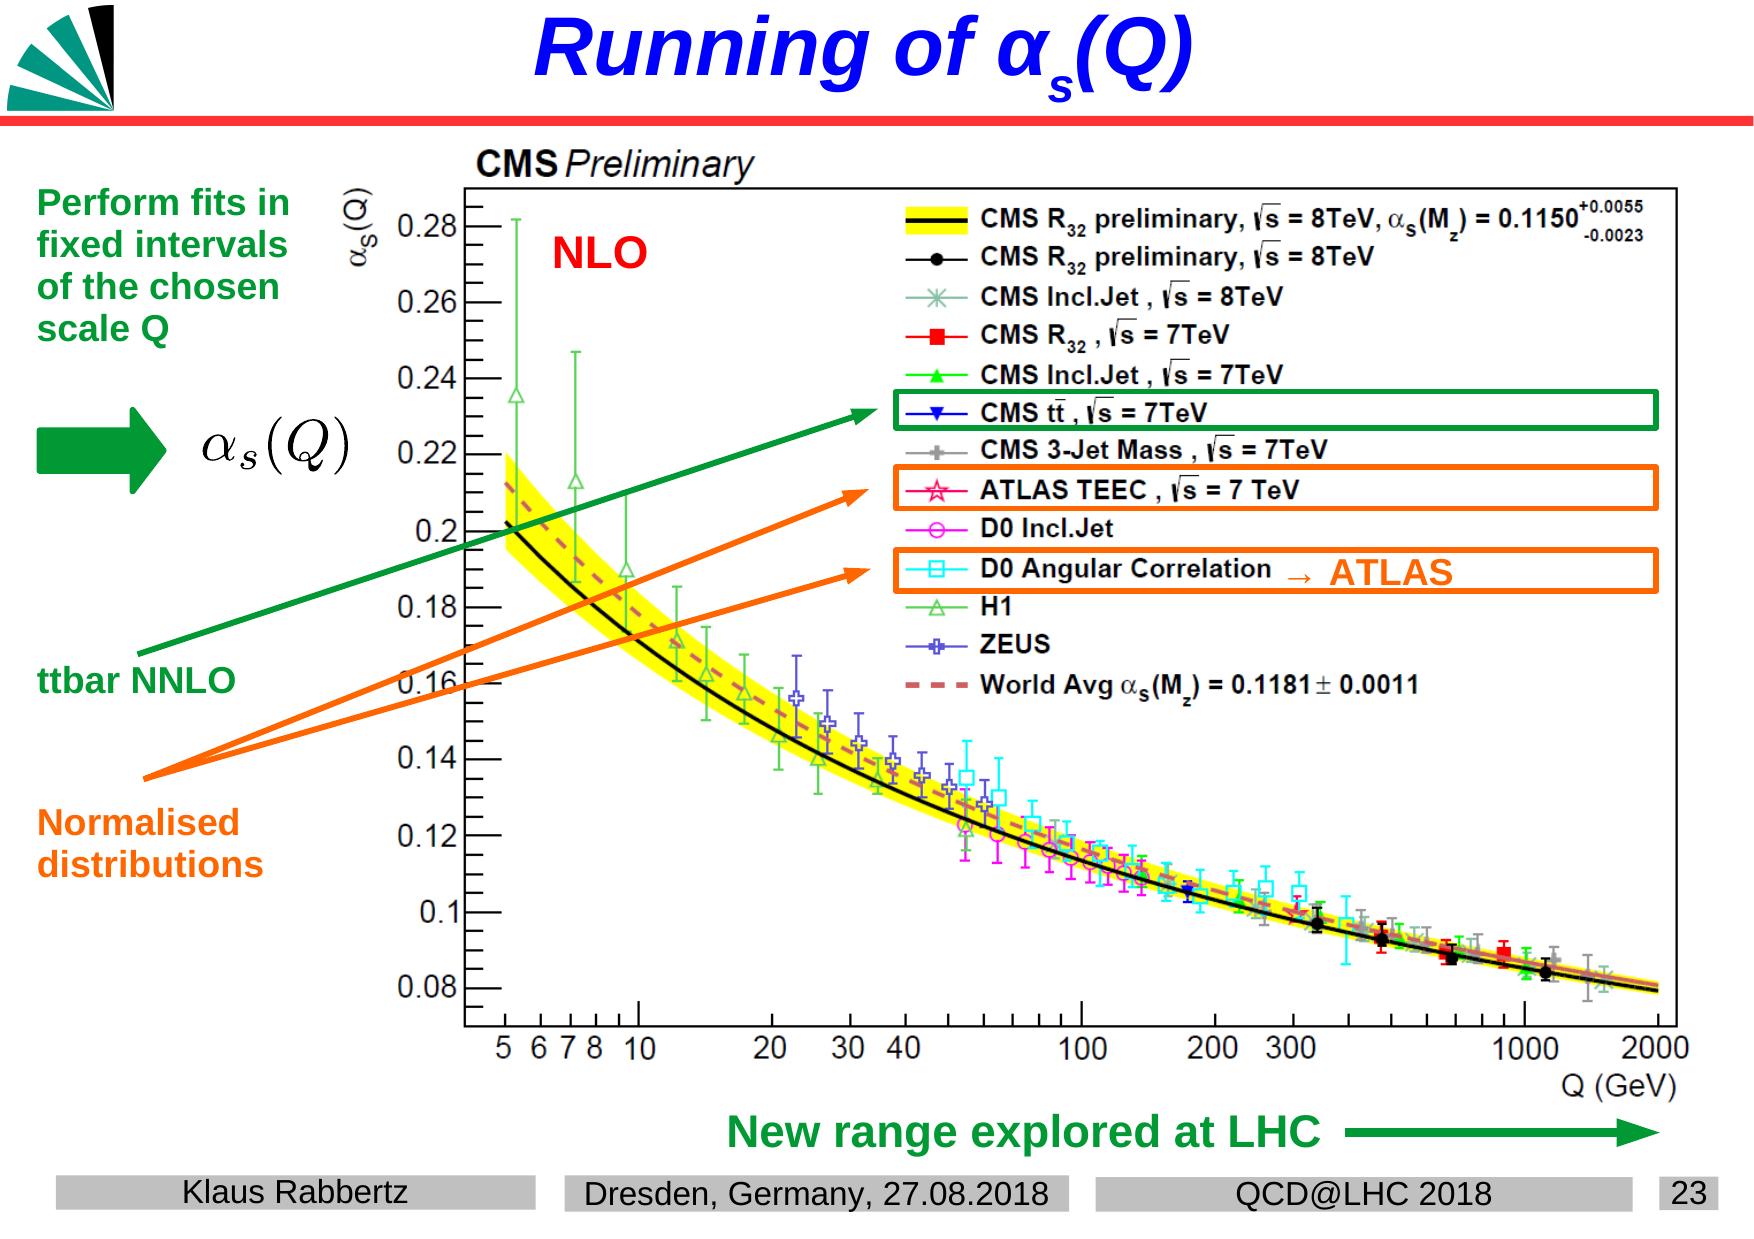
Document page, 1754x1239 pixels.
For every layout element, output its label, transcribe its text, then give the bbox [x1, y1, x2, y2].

picture [336, 139, 1694, 1107]
text_box NLO [540, 221, 661, 285]
text_box Normalised distributions [25, 795, 277, 892]
text_box [200, 416, 354, 475]
text_box [39, 409, 164, 492]
text_box Perform fits in fixed intervals of the chosen scale Q [24, 175, 303, 356]
text_box ttbar NNLO [24, 653, 249, 708]
text_box New range explored at LHC [714, 1099, 1335, 1163]
text_box → ATLAS [1269, 545, 1464, 600]
picture [7, 5, 114, 112]
title Running of αs(Q) [123, 0, 1606, 114]
